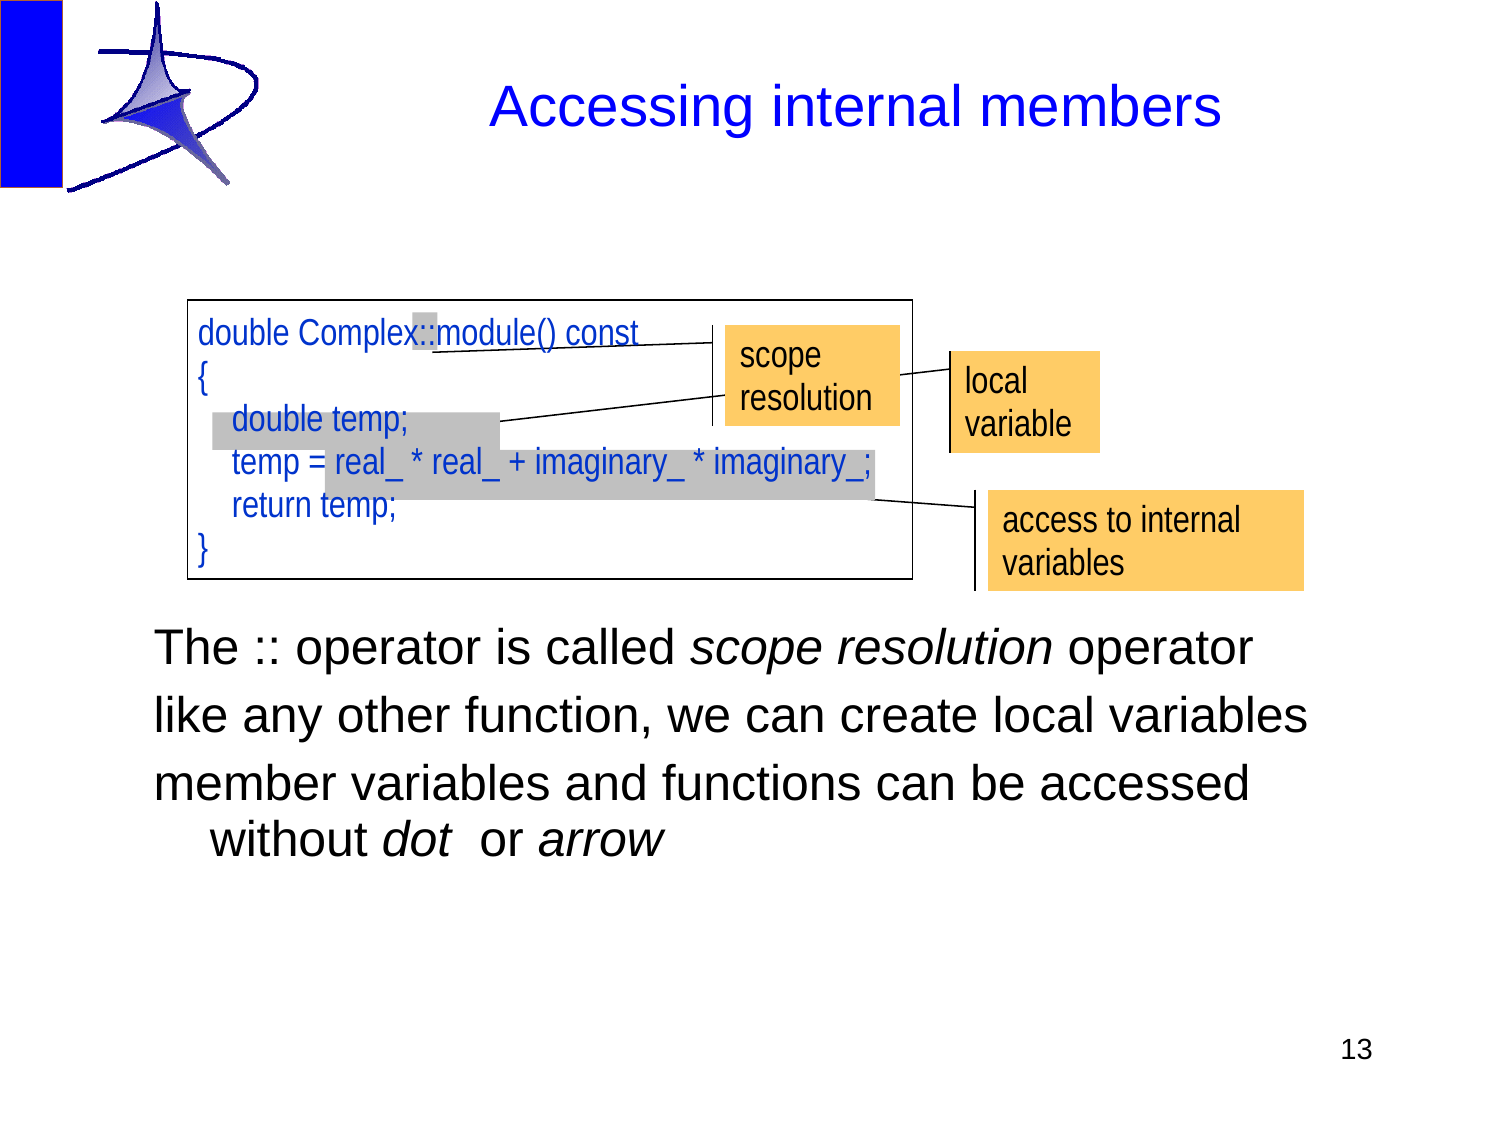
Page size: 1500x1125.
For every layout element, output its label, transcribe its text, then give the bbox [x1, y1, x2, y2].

text_box double Complex::module() const { double temp; temp = real_ * real_ + imaginary_ * imaginary_; return temp; } [187, 299, 913, 579]
text_box local variable [913, 351, 1100, 453]
text_box access to internal variables [988, 490, 1304, 591]
title Accessing internal members [262, 24, 1450, 188]
picture [62, 0, 263, 197]
list The :: operator is called scope resolution operator like any other function, we can create local variables member variables and functions can be accessed without dot or arrow [138, 611, 1437, 973]
